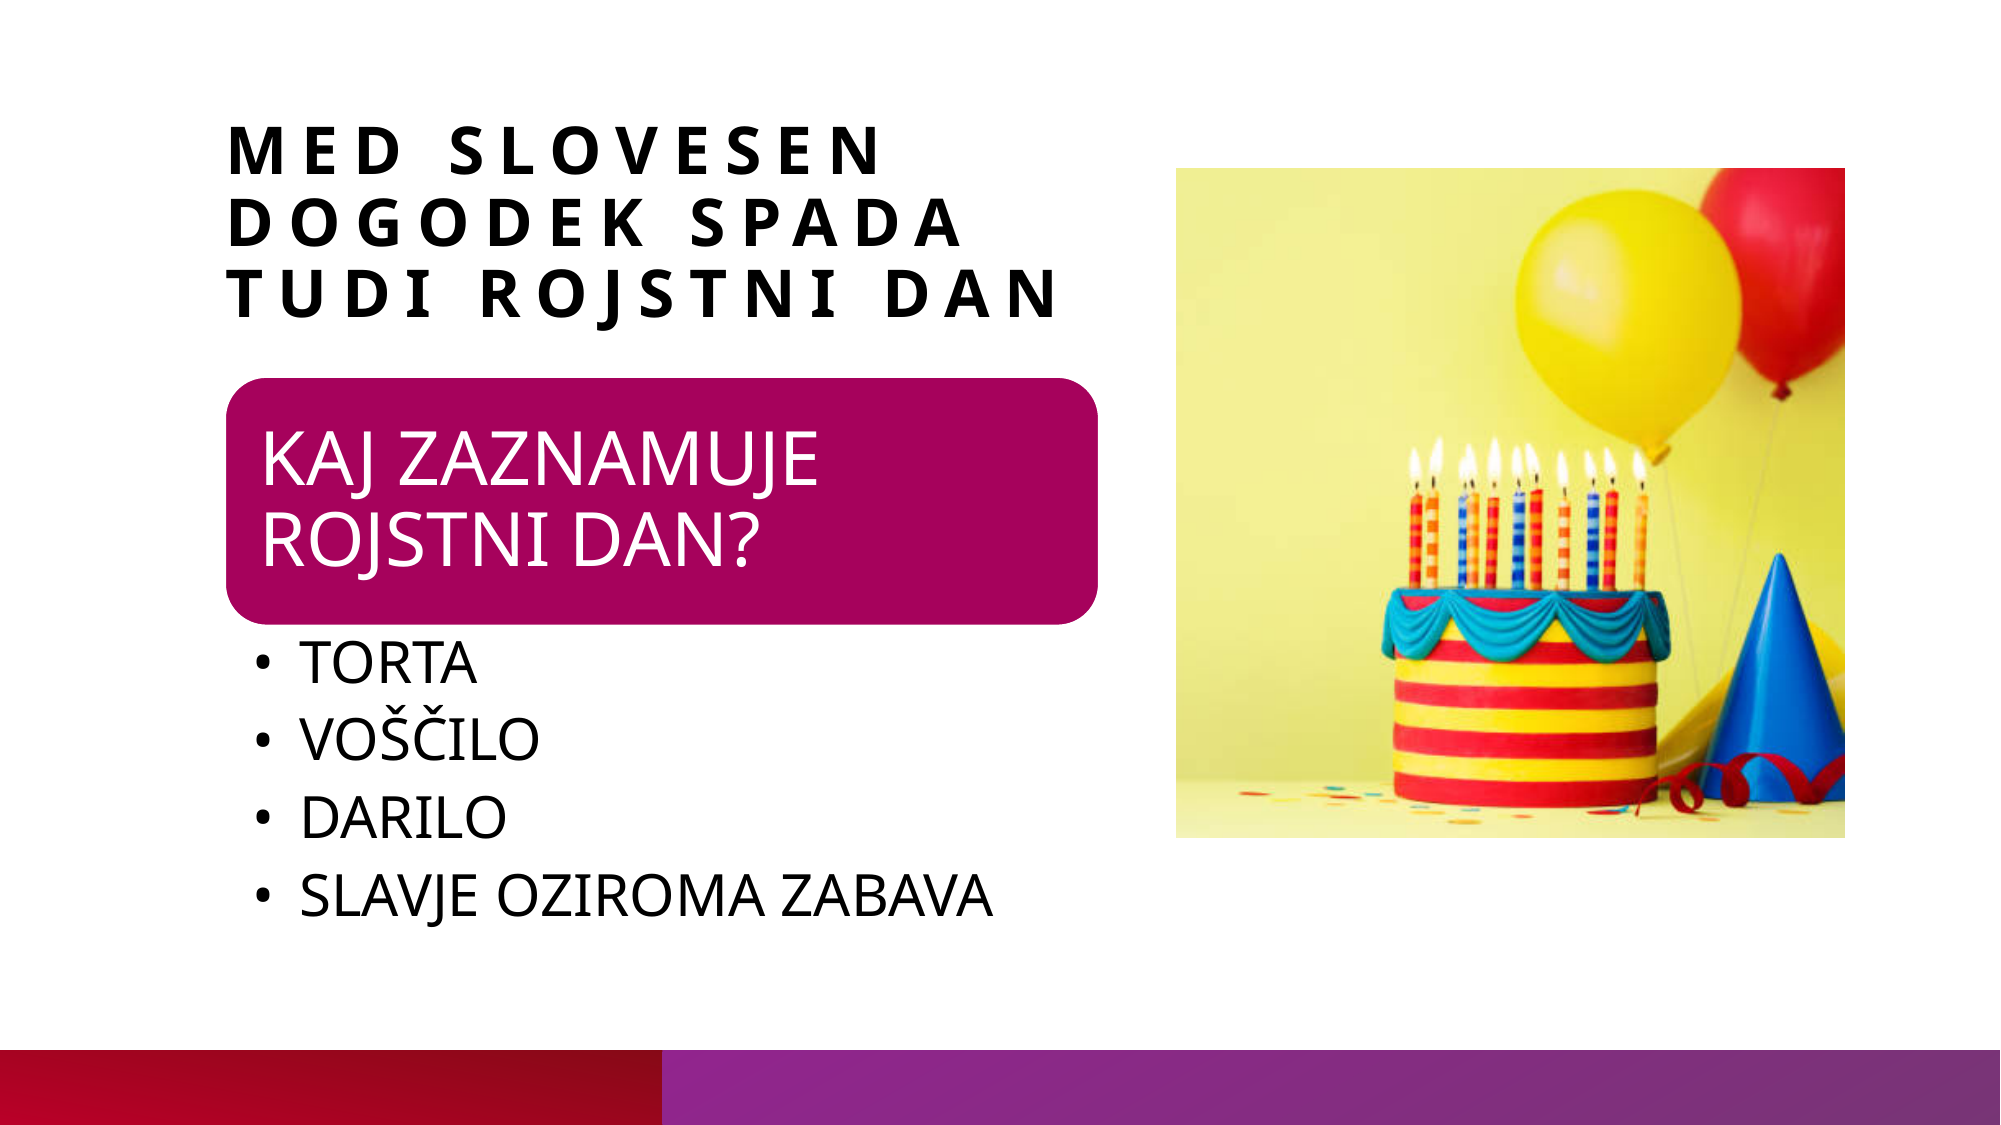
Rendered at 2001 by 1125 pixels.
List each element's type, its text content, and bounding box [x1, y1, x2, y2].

text_box TORTA VOŠČILO DARILO SLAVJE OZIROMA ZABAVA [225, 625, 1099, 962]
text_box KAJ ZAZNAMUJE ROJSTNI DAN? [225, 376, 1099, 625]
picture [1176, 168, 1845, 838]
title MED SLOVESEN DOGODEK SPADA TUDI ROJSTNI DAN [225, 75, 1099, 332]
